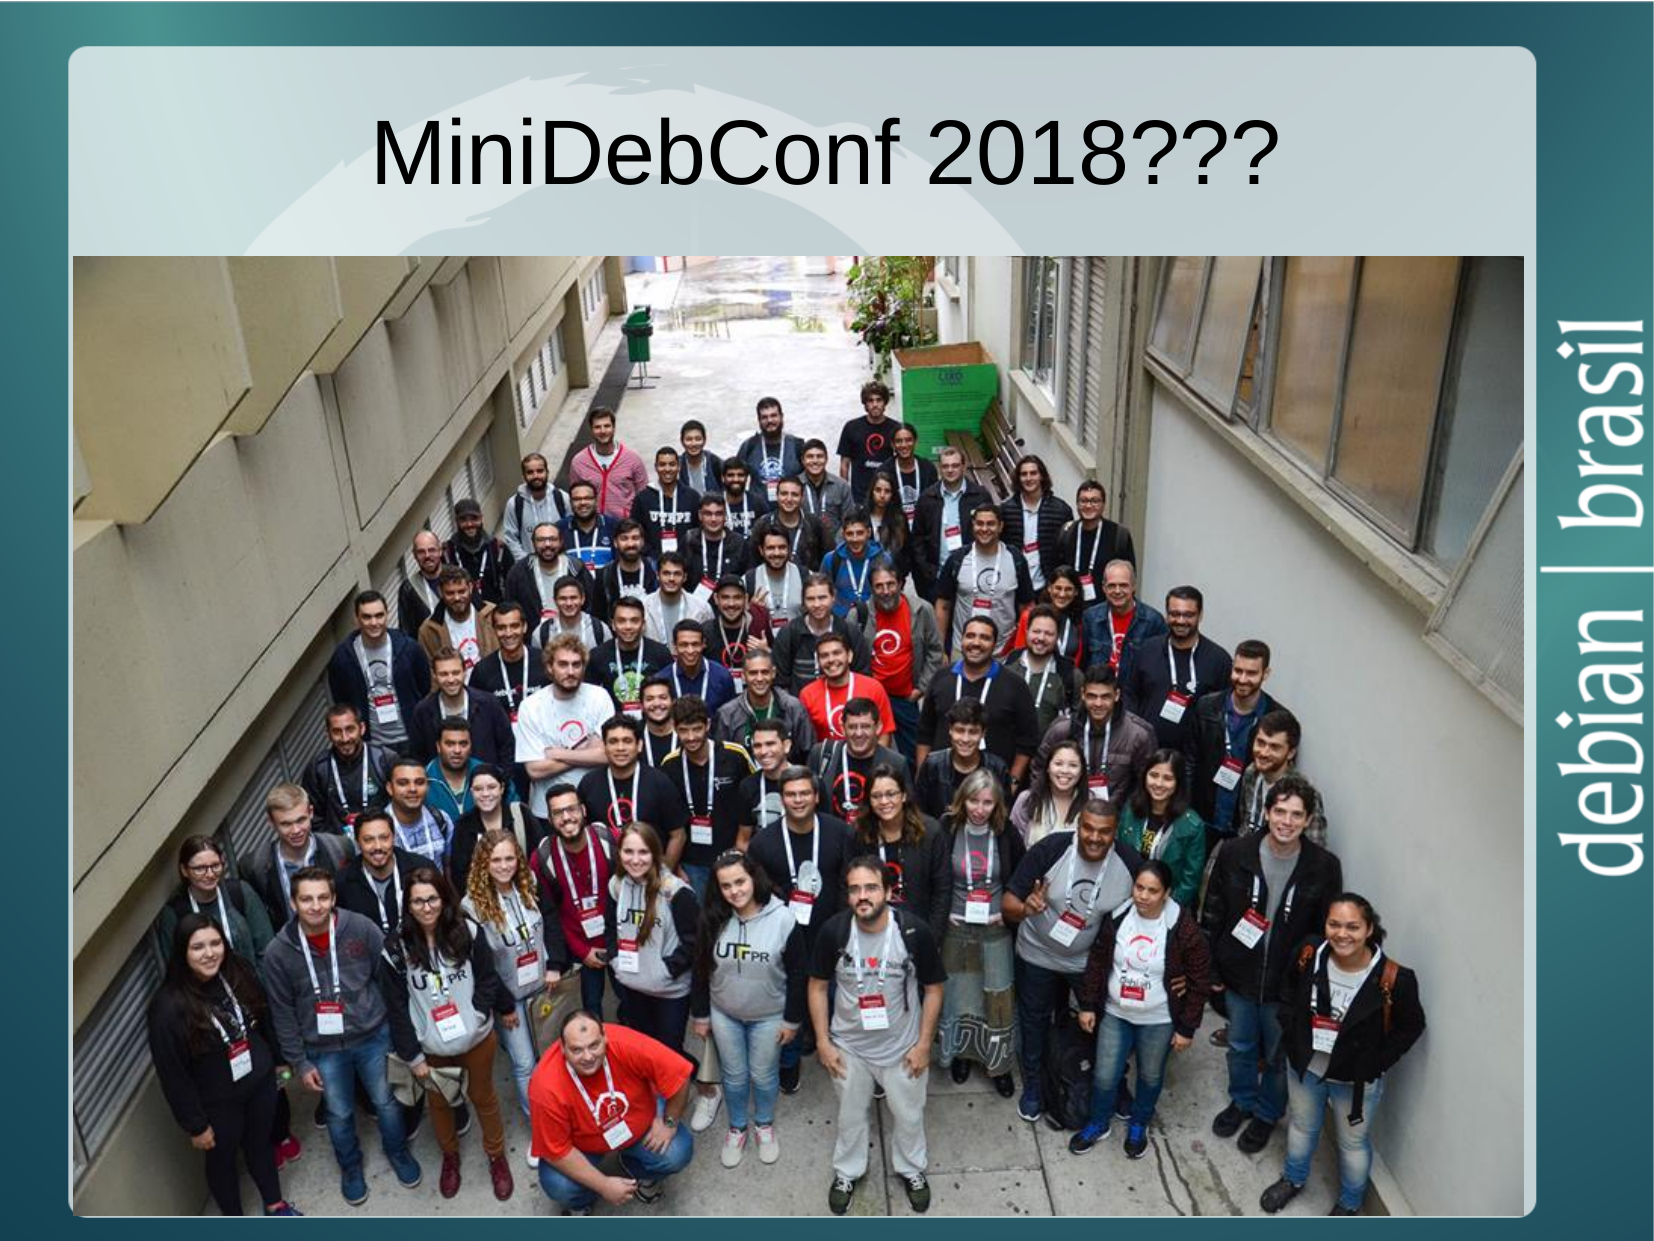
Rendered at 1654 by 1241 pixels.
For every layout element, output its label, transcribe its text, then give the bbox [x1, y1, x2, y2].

picture [0, 0, 1654, 1241]
title MiniDebConf 2018??? [82, 49, 1571, 257]
